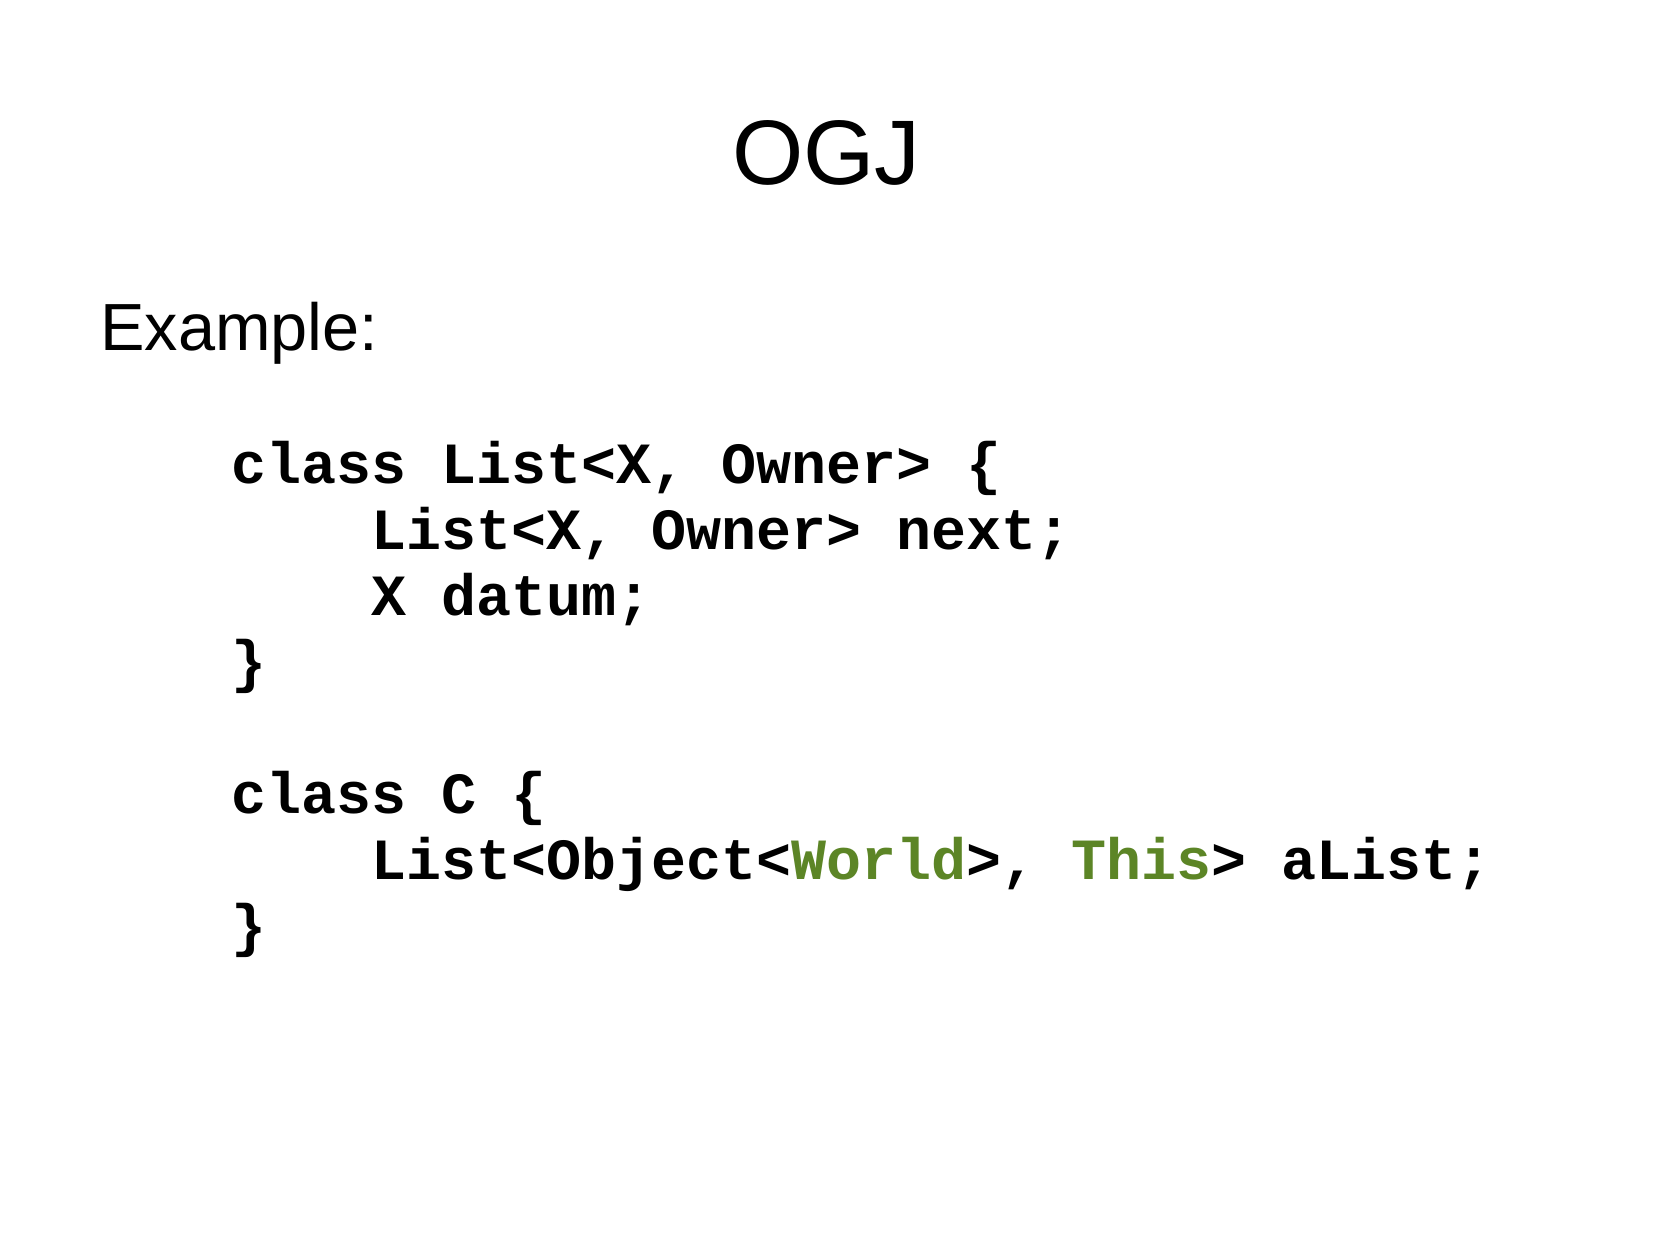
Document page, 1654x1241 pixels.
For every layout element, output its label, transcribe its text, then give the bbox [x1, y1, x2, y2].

title OGJ [82, 56, 1571, 250]
text_box class List<X, Owner> { List<X, Owner> next; X datum; } class C { List<Object<World>, This> aList; } [216, 427, 1506, 975]
list Example: [82, 290, 1571, 1094]
